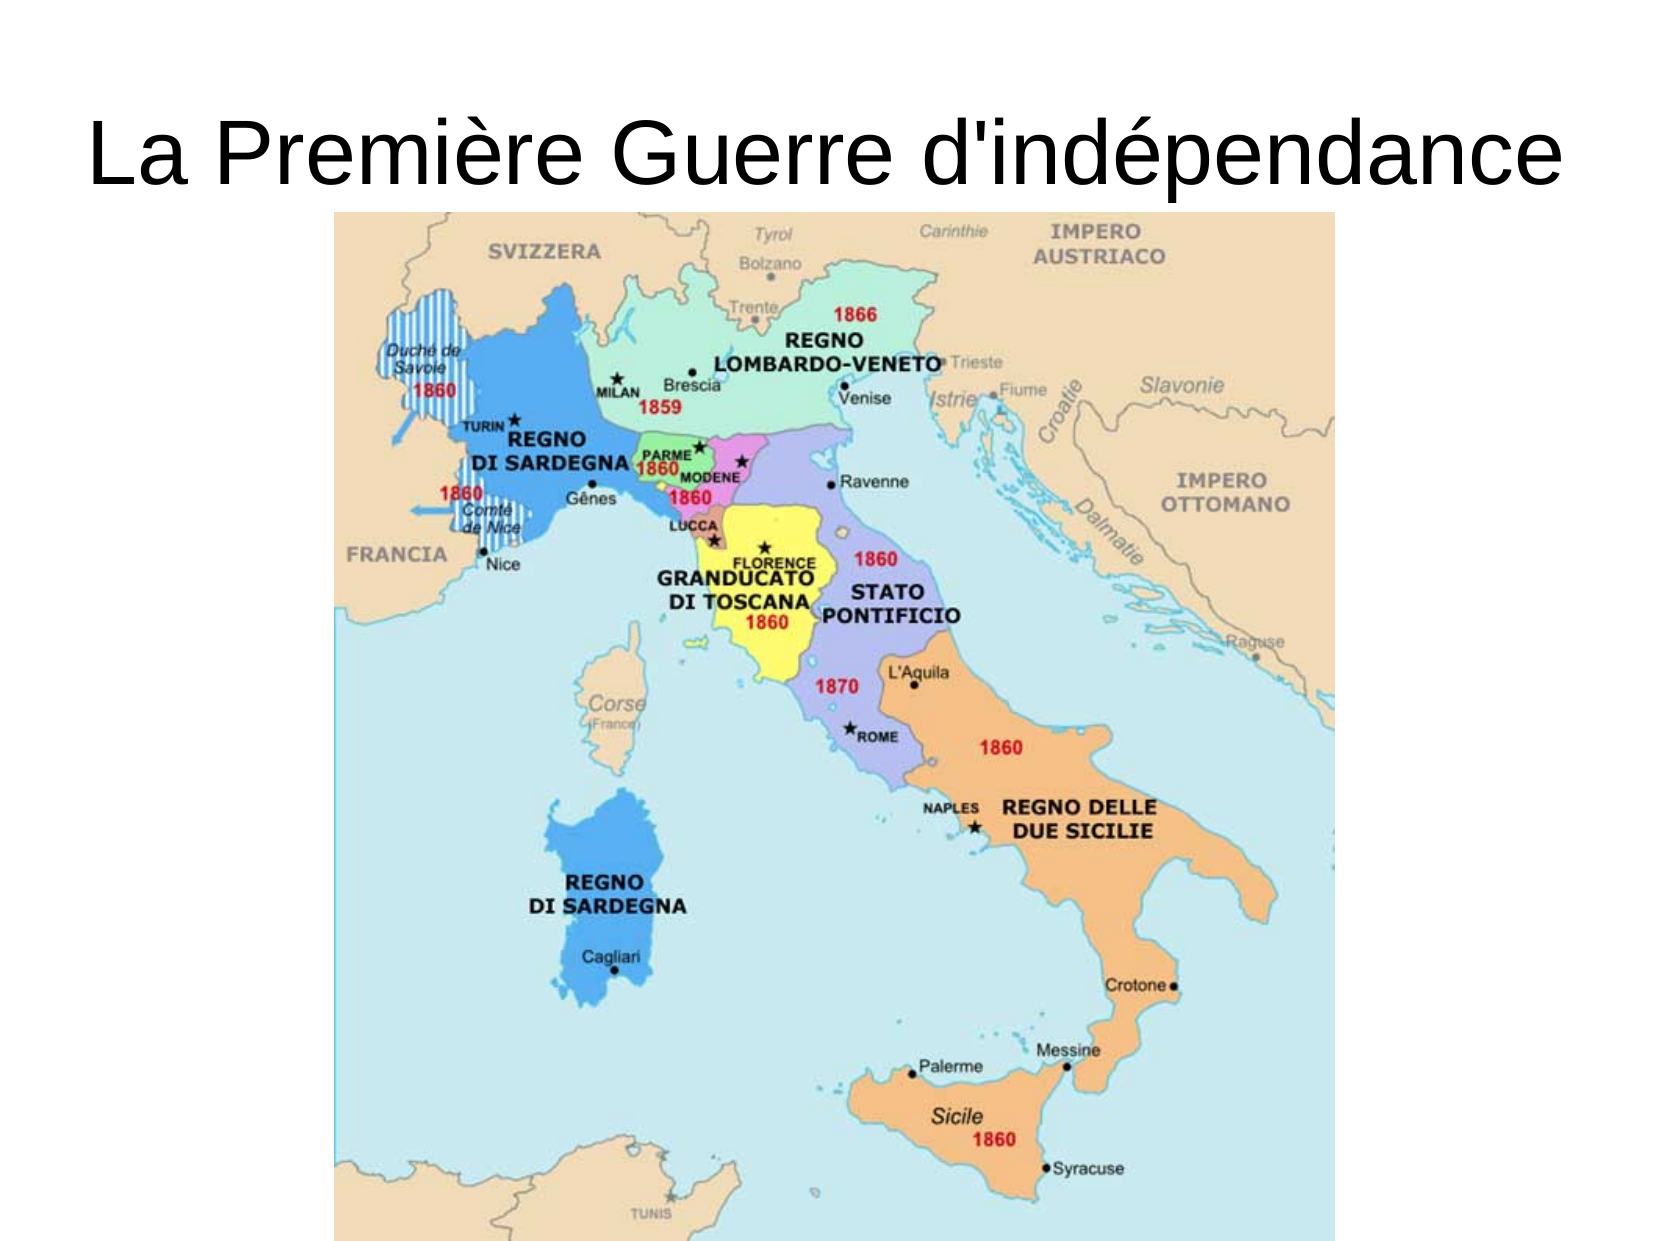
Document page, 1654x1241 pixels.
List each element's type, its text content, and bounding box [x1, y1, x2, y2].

picture [334, 212, 1335, 1241]
title La Première Guerre d'indépendance [82, 49, 1571, 257]
